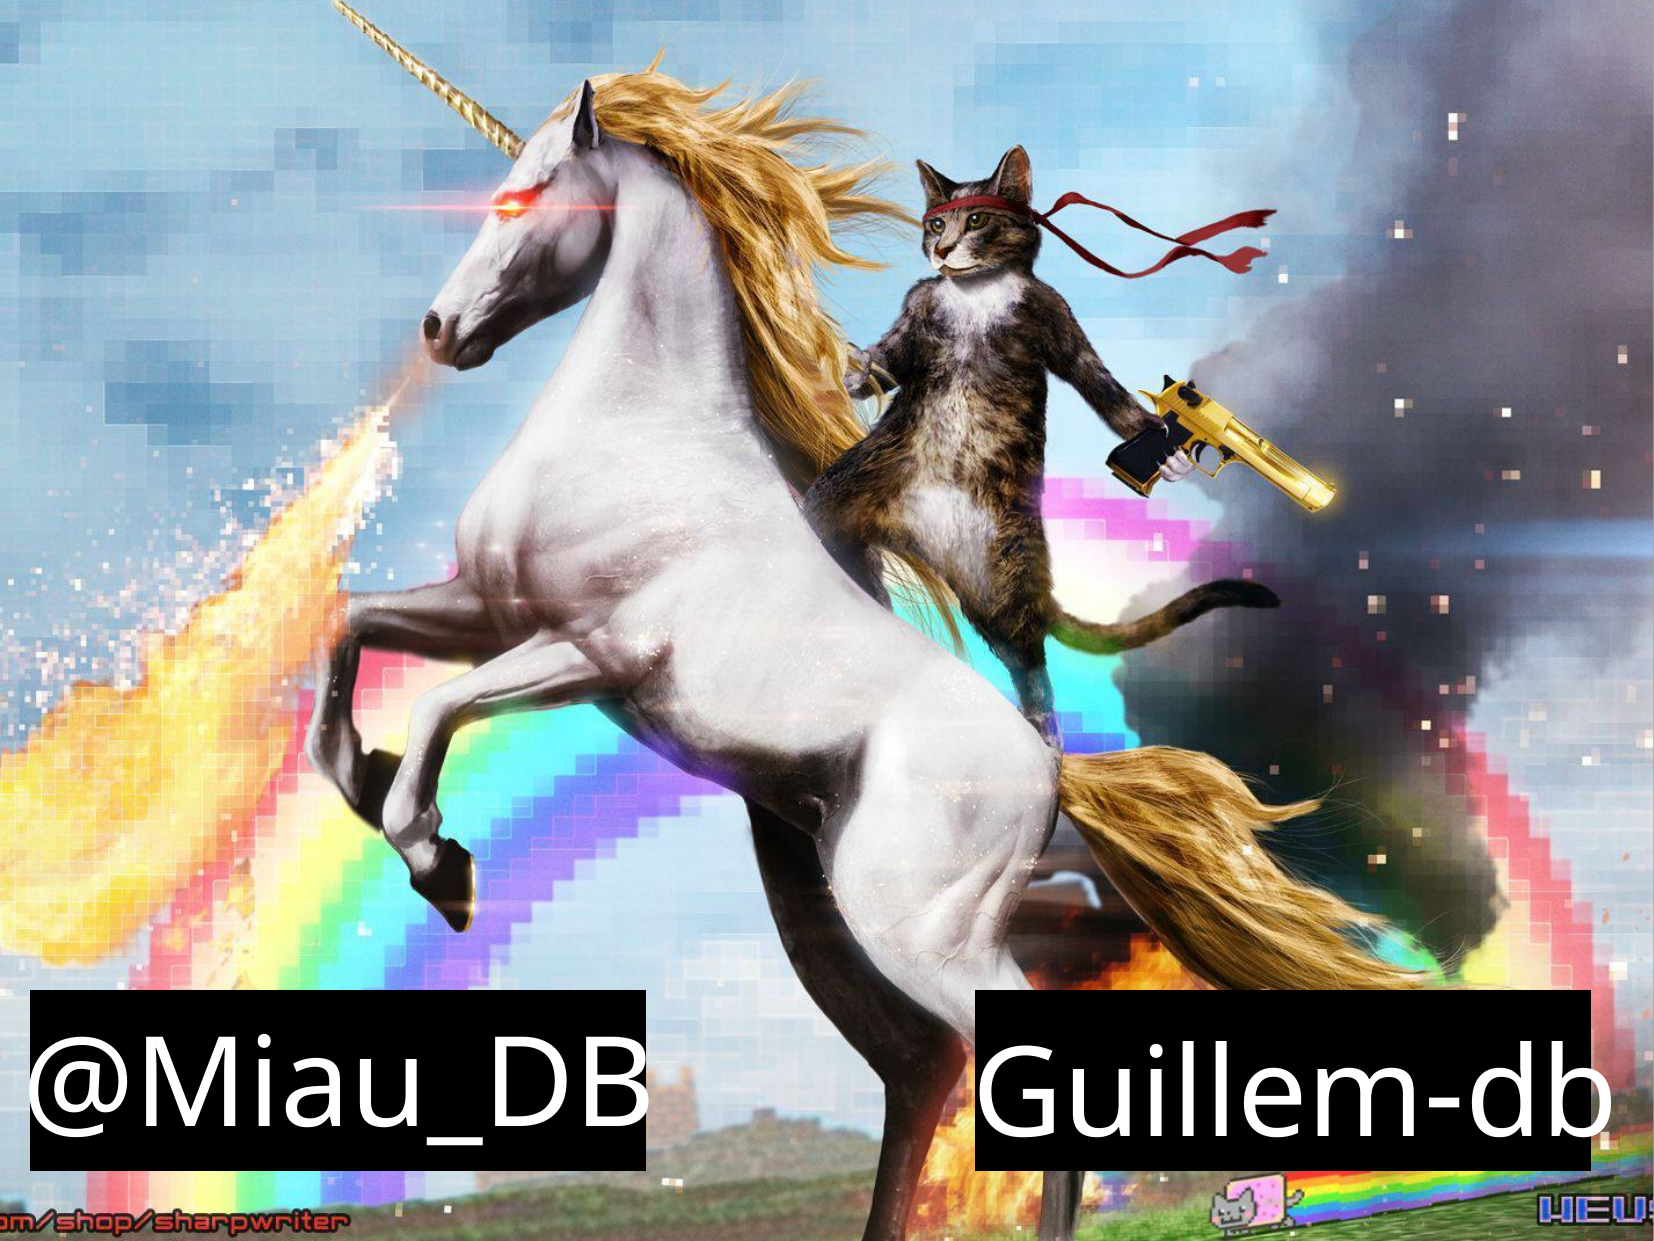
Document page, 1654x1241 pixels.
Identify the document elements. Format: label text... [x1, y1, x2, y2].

title Guillem-db [960, 935, 1632, 1241]
picture [0, 0, 1654, 1241]
title @Miau_DB [3, 925, 676, 1231]
